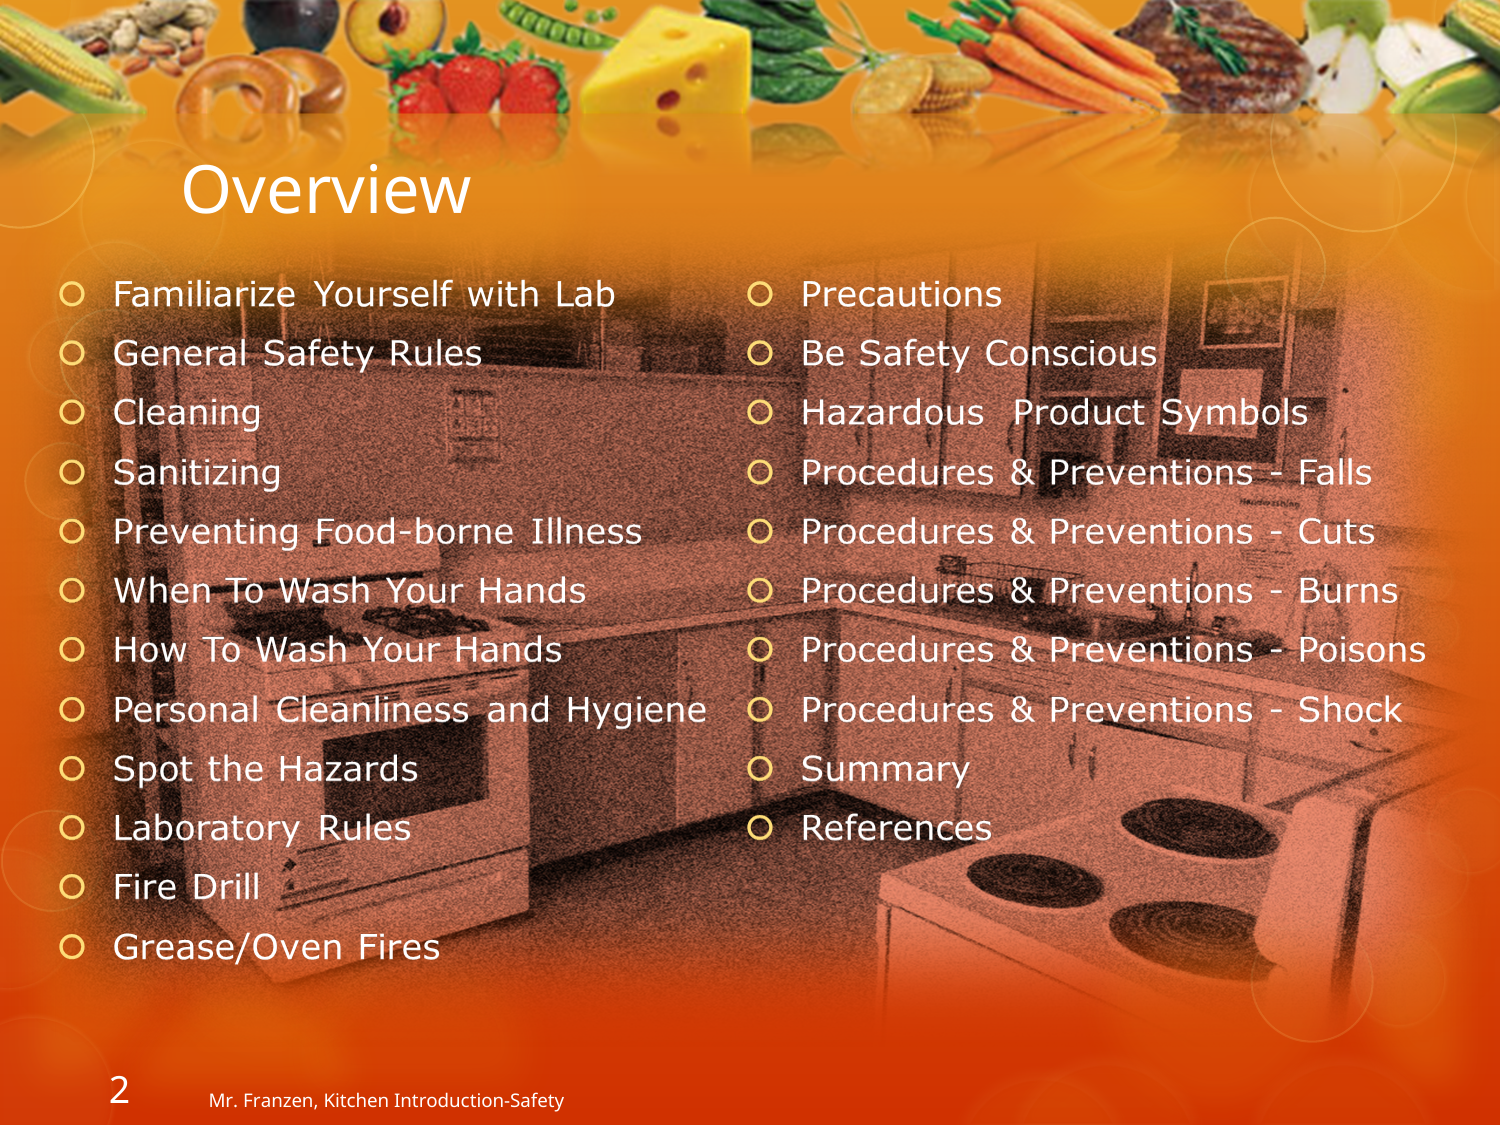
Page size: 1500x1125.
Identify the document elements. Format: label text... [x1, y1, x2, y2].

title Overview [165, 110, 1335, 254]
text_box Mr. Franzen, Kitchen Introduction-Safety [194, 1058, 1057, 1119]
picture [0, 0, 1500, 1125]
text_box <number> [93, 1058, 194, 1119]
